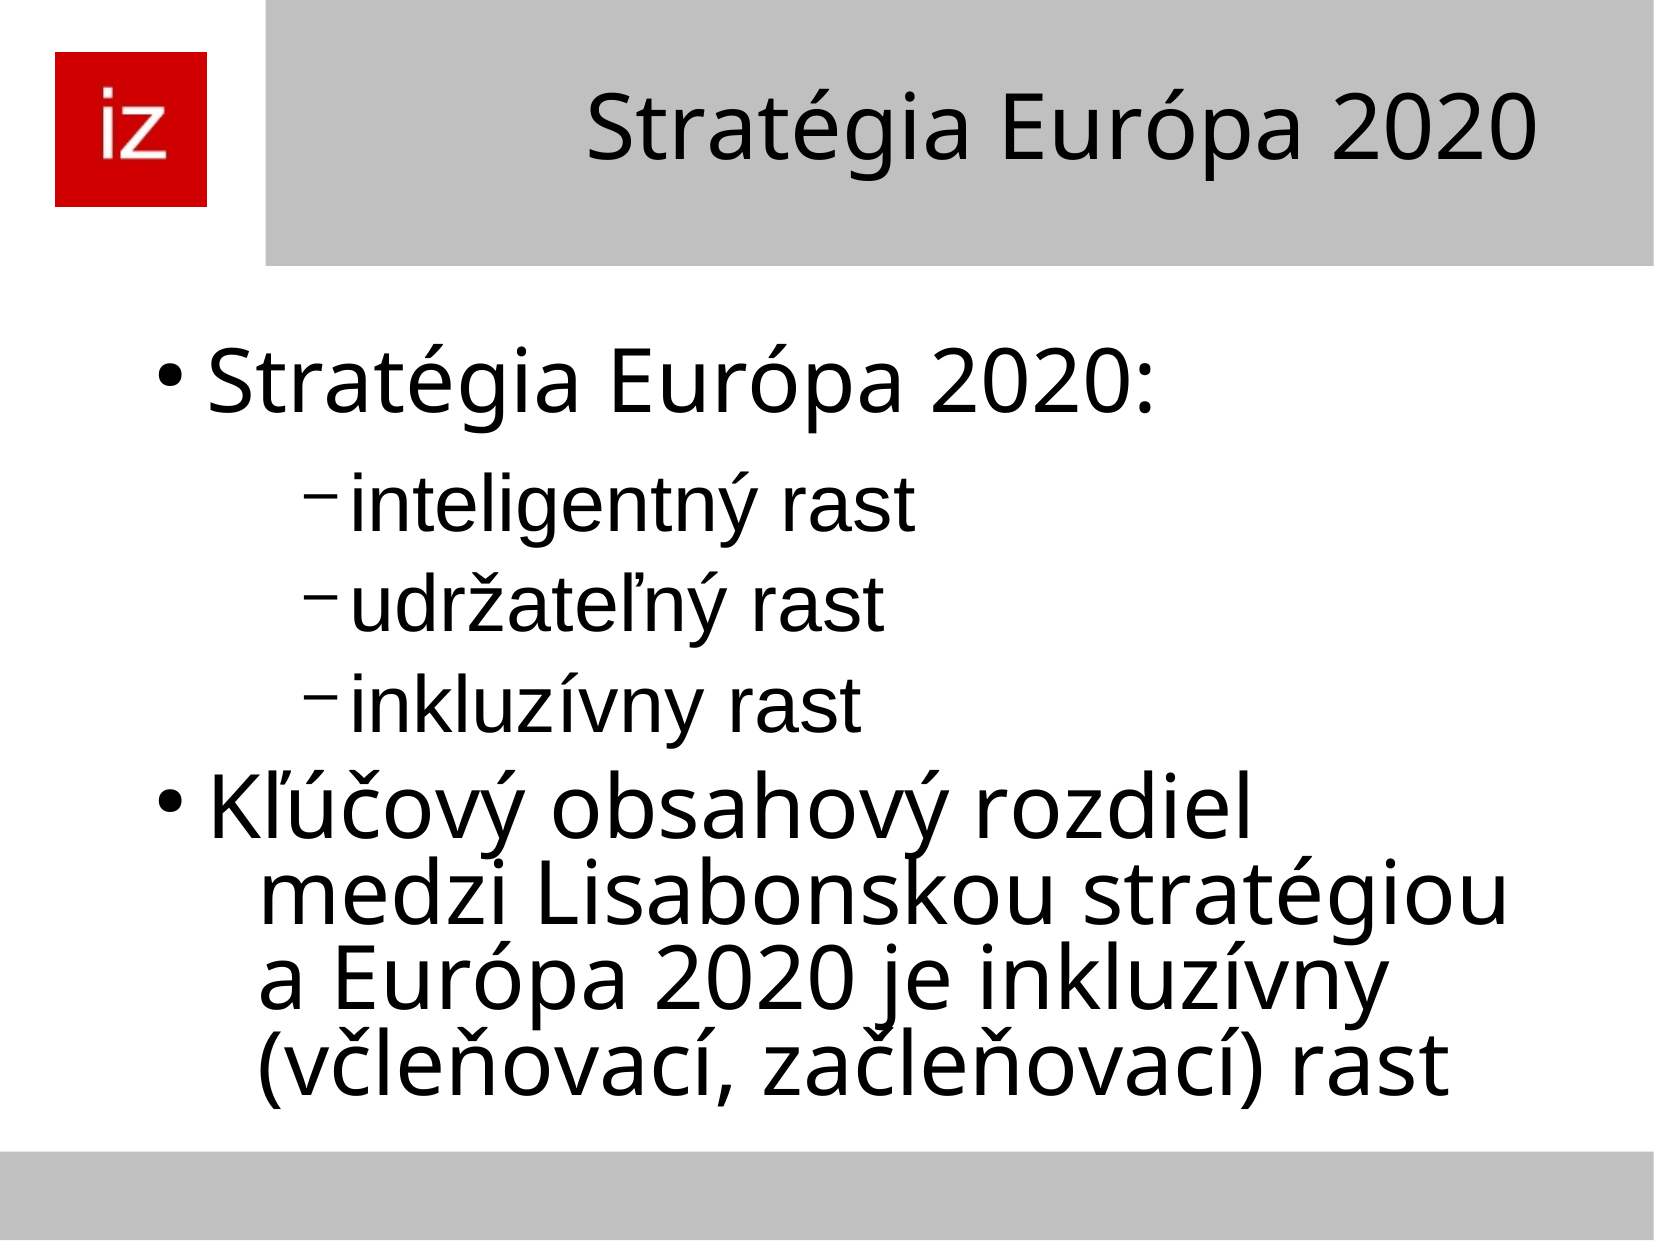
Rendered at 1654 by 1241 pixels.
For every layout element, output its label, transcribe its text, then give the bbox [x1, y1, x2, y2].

picture [55, 52, 207, 207]
list Stratégia Európa 2020: inteligentný rast udržateľný rast inkluzívny rast Kľúčový obsahový rozdiel medzi Lisabonskou stratégiou a Európa 2020 je inkluzívny (včleňovací, začleňovací) rast [121, 344, 1533, 1126]
title Stratégia Európa 2020 [561, 29, 1565, 237]
